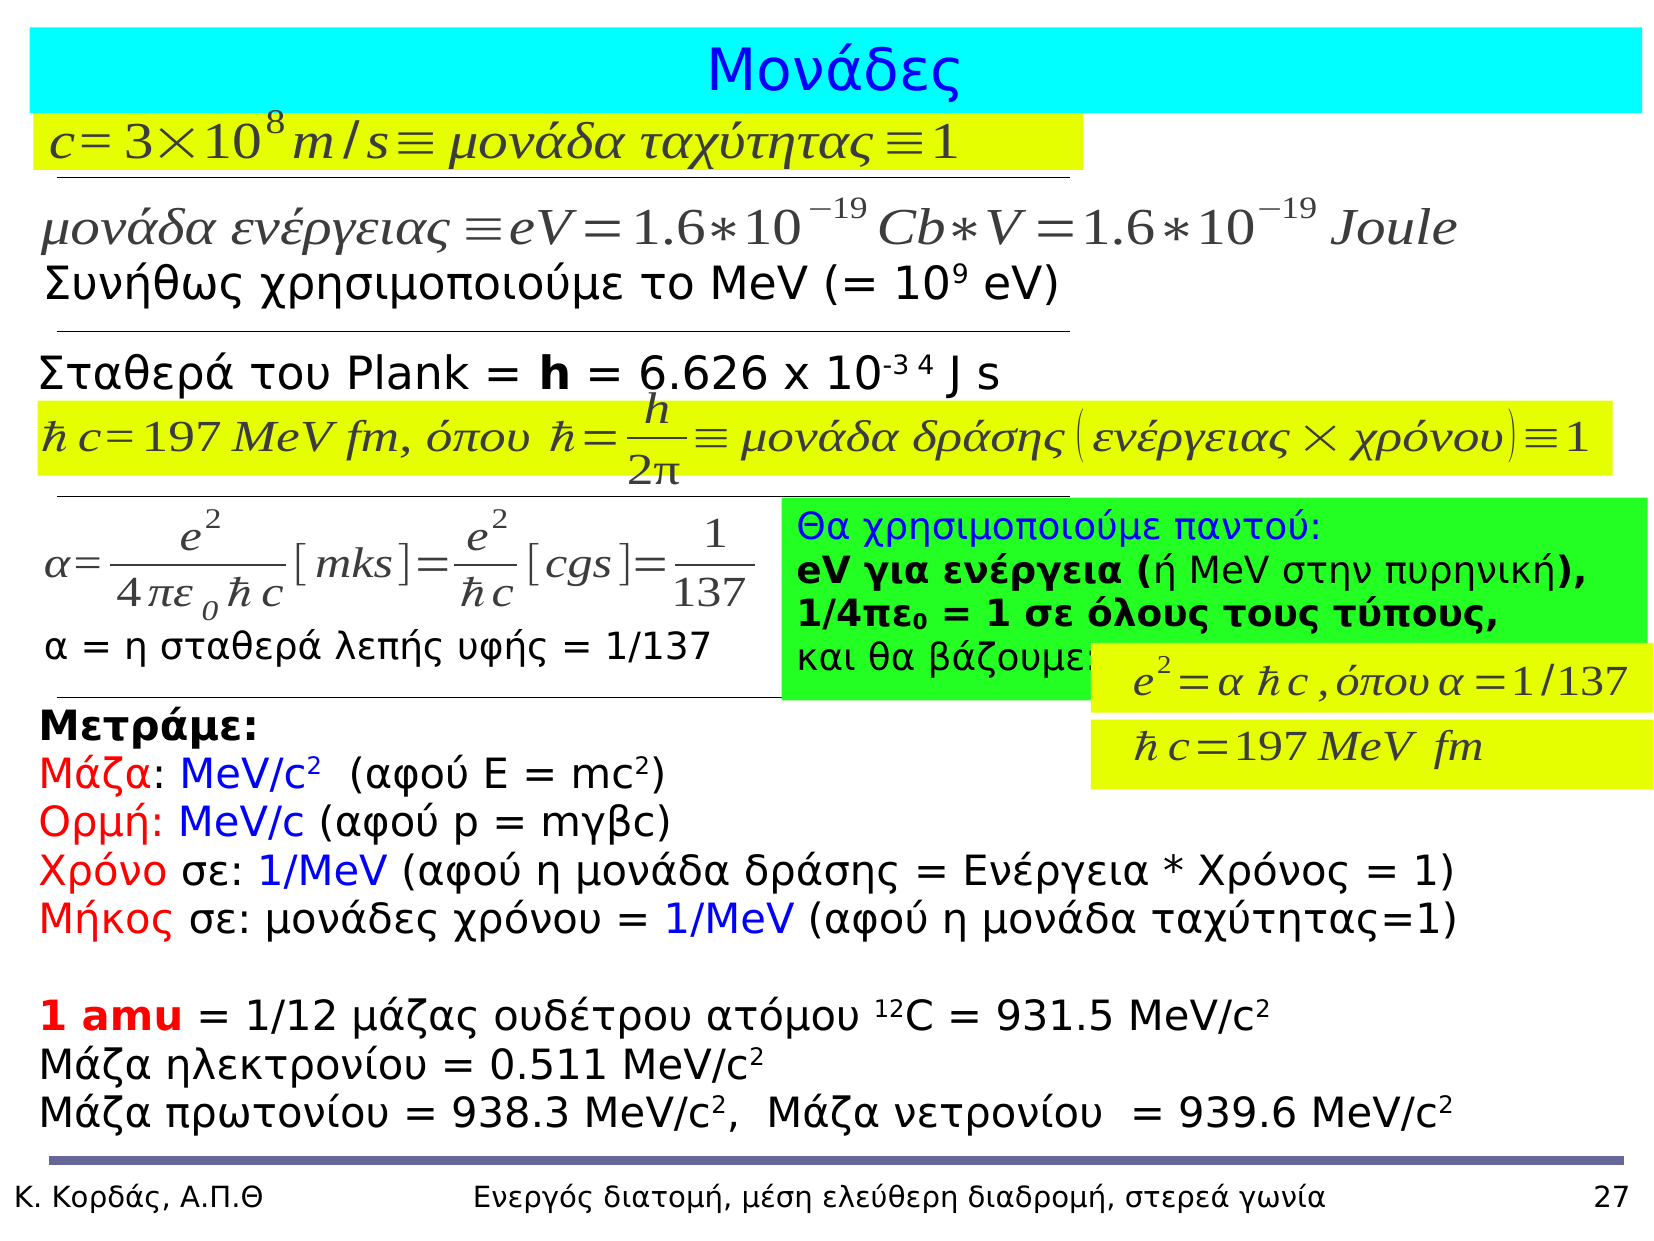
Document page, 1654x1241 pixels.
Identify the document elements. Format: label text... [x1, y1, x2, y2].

chart [22, 189, 1480, 260]
chart [28, 501, 776, 629]
chart [34, 100, 983, 173]
chart [1120, 720, 1502, 773]
text_box [1090, 642, 1654, 713]
text_box Θα χρησιμοποιούμε παντού: eV για ενέργεια (ή MeV στην πυρηνική), 1/4πε0 = 1 σε όλους τους τύπους, και θα βάζουμε: [781, 497, 1648, 701]
text_box Σταθερά του Plank = h = 6.626 x 10-3 4 J s [21, 339, 1016, 410]
text_box α = η σταθερά λεπής υφής = 1/137 [29, 617, 753, 677]
chart [27, 381, 1609, 497]
chart [1120, 649, 1647, 708]
text_box [1609, 400, 1613, 476]
text_box [1090, 719, 1654, 790]
text_box [983, 114, 1084, 170]
text_box Συνήθως χρησιμοποιούμε το MeV (= 109 eV) [27, 249, 1453, 319]
text_box Μετράμε: Μάζα: MeV/c2 (αφού Ε = mc2) Ορμή: MeV/c (αφού p = mγβc) Χρόνο σε: 1/MeV (αφού η μονάδα δράσης = Ενέργεια * Xρόνος = 1) Μήκος σε: μονάδες χρόνου = 1/MeV (αφού η μονάδα ταχύτητας=1) 1 amu = 1/12 μάζας ουδέτρου ατόμου 12C = 931.5 MeV/c2 Mάζα ηλεκτρονίου = 0.511 MeV/c2 Μάζα πρωτονίου = 938.3 MeV/c2, Μάζα νετρονίου = 939.6 MeV/c2 [23, 693, 1639, 1154]
title Μονάδες [29, 27, 1643, 114]
